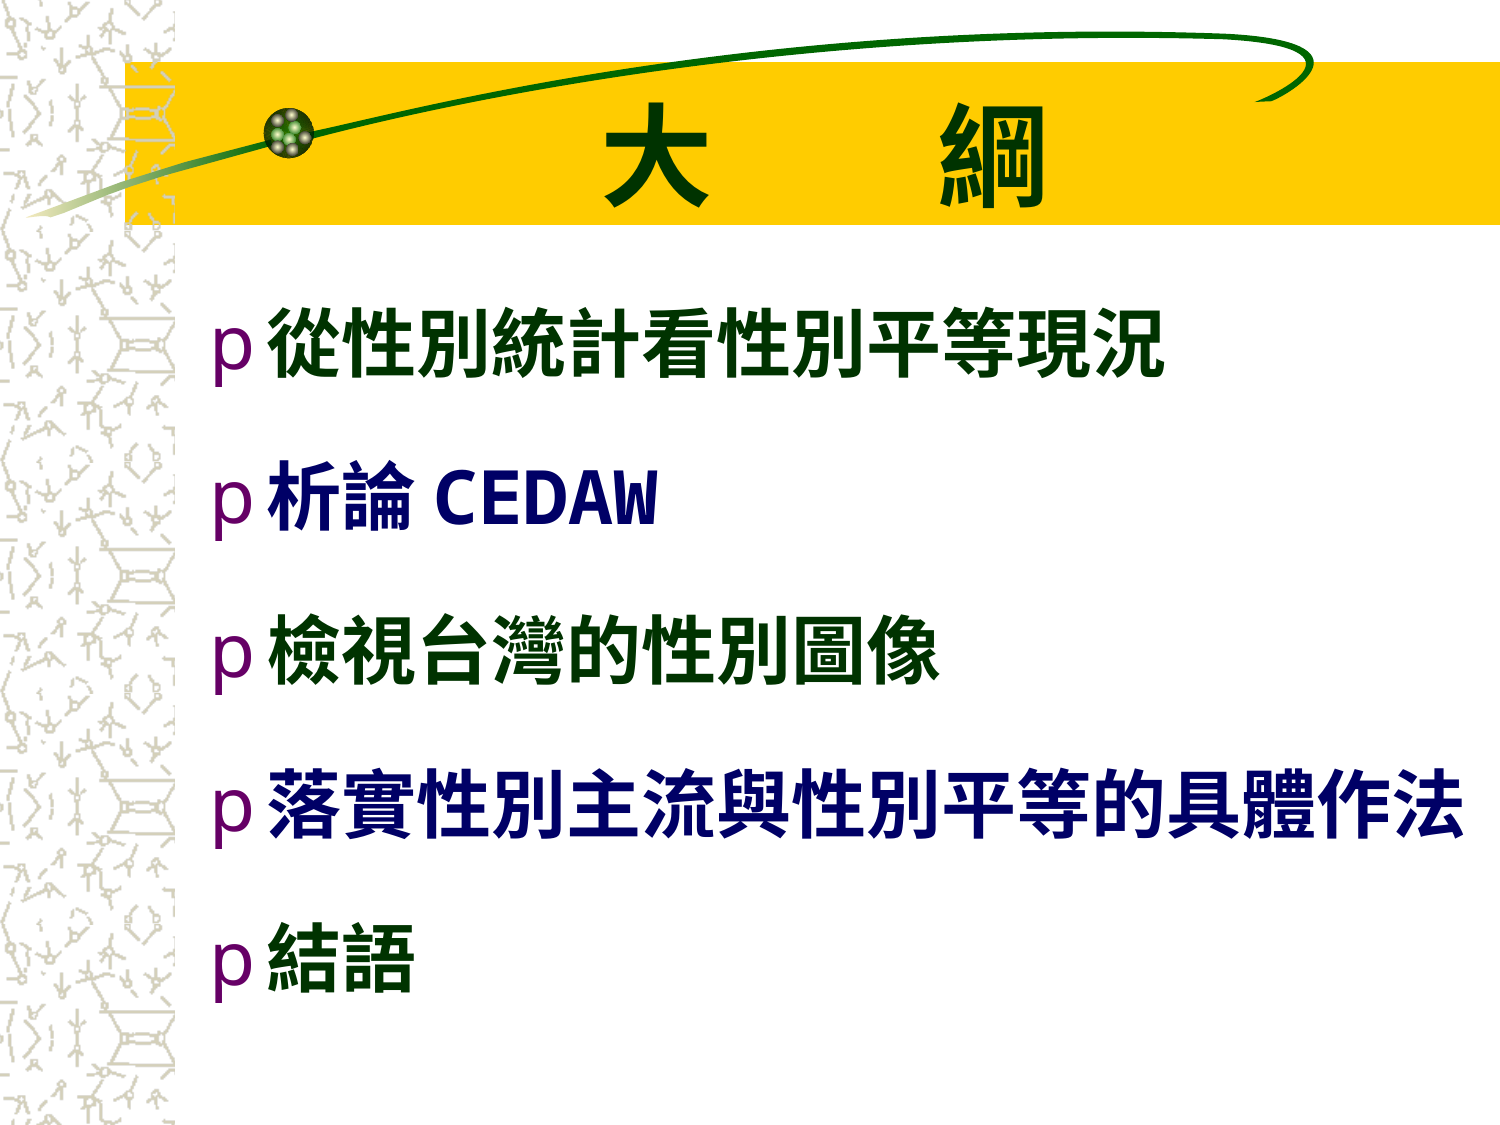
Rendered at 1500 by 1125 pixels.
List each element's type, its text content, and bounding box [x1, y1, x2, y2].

list 從性別統計看性別平等現況 析論CEDAW 檢視台灣的性別圖像 落實性別主流與性別平等的具體作法 結語 [194, 243, 1500, 1063]
title 大 綱 [150, 78, 1500, 266]
